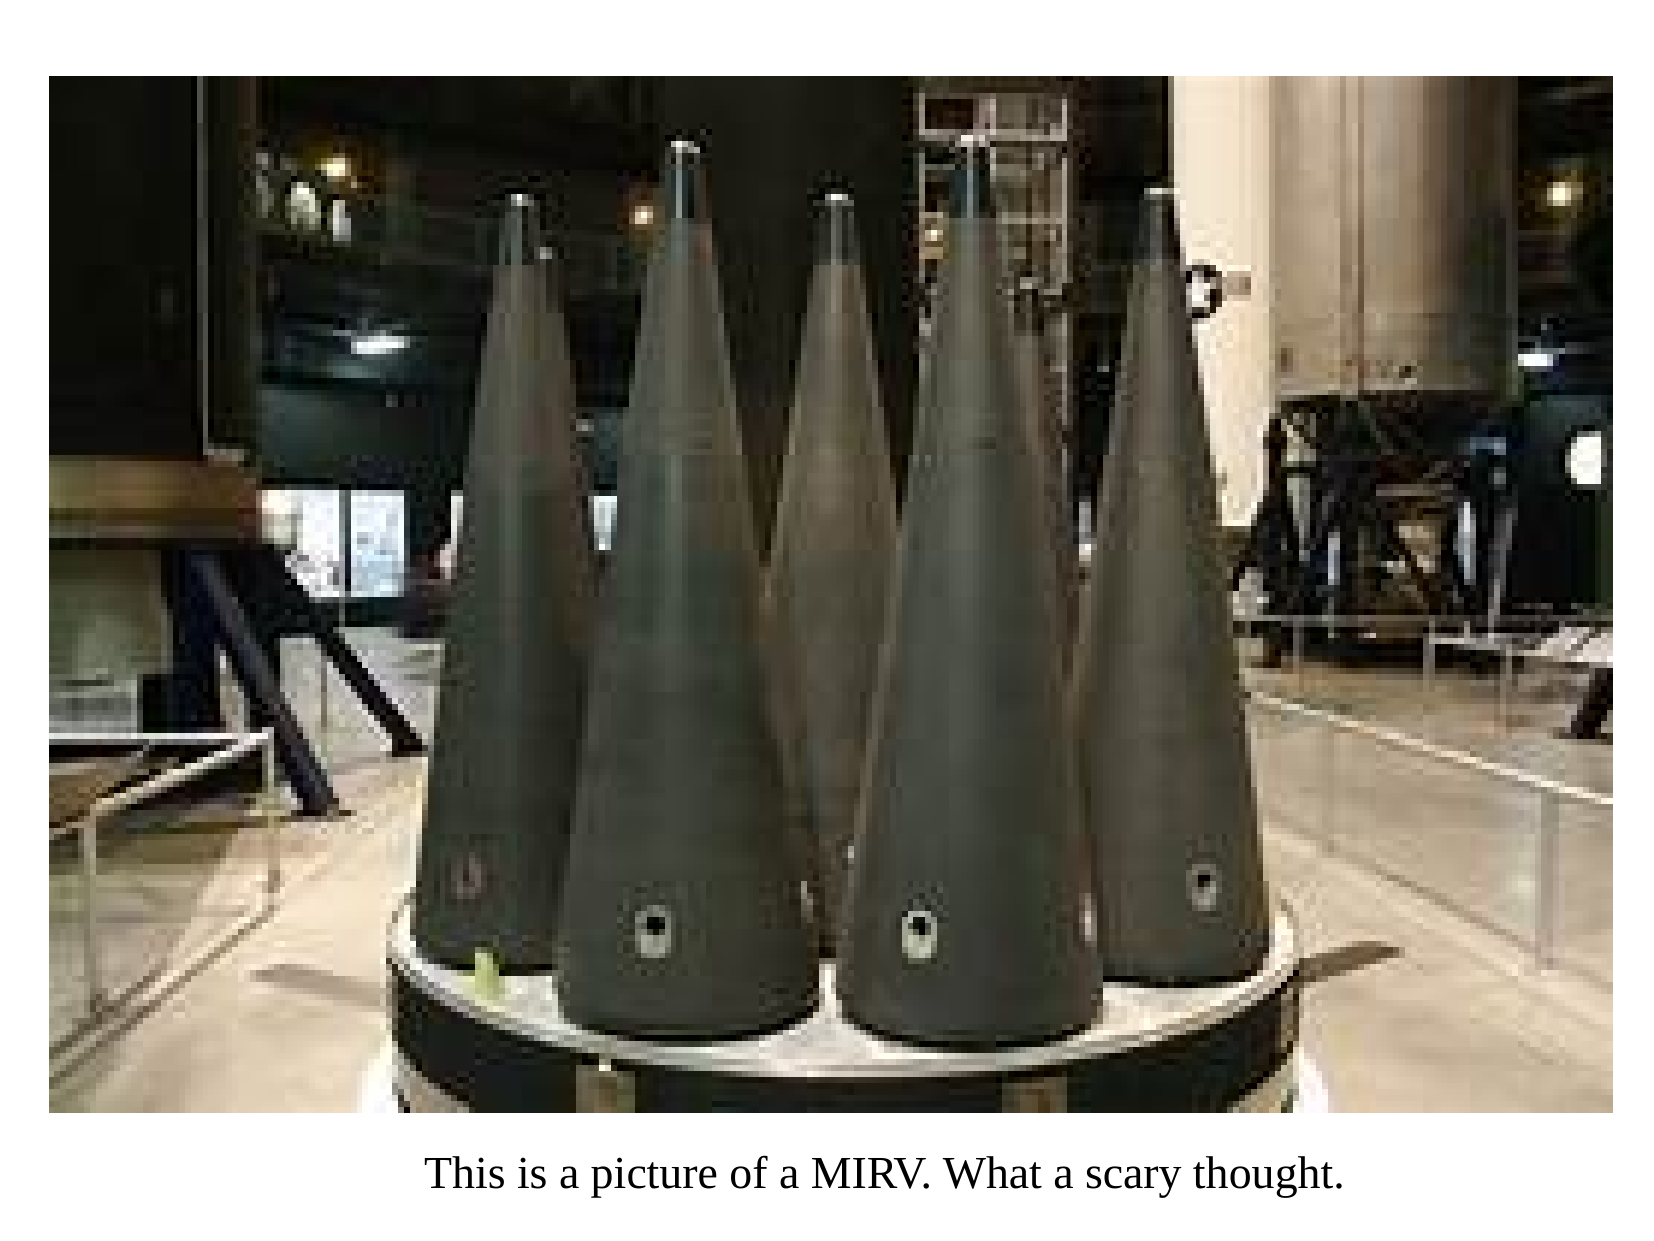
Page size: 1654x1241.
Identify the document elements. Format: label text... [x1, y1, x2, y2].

picture [49, 76, 1613, 1113]
text_box This is a picture of a MIRV. What a scary thought. [405, 1140, 1366, 1231]
